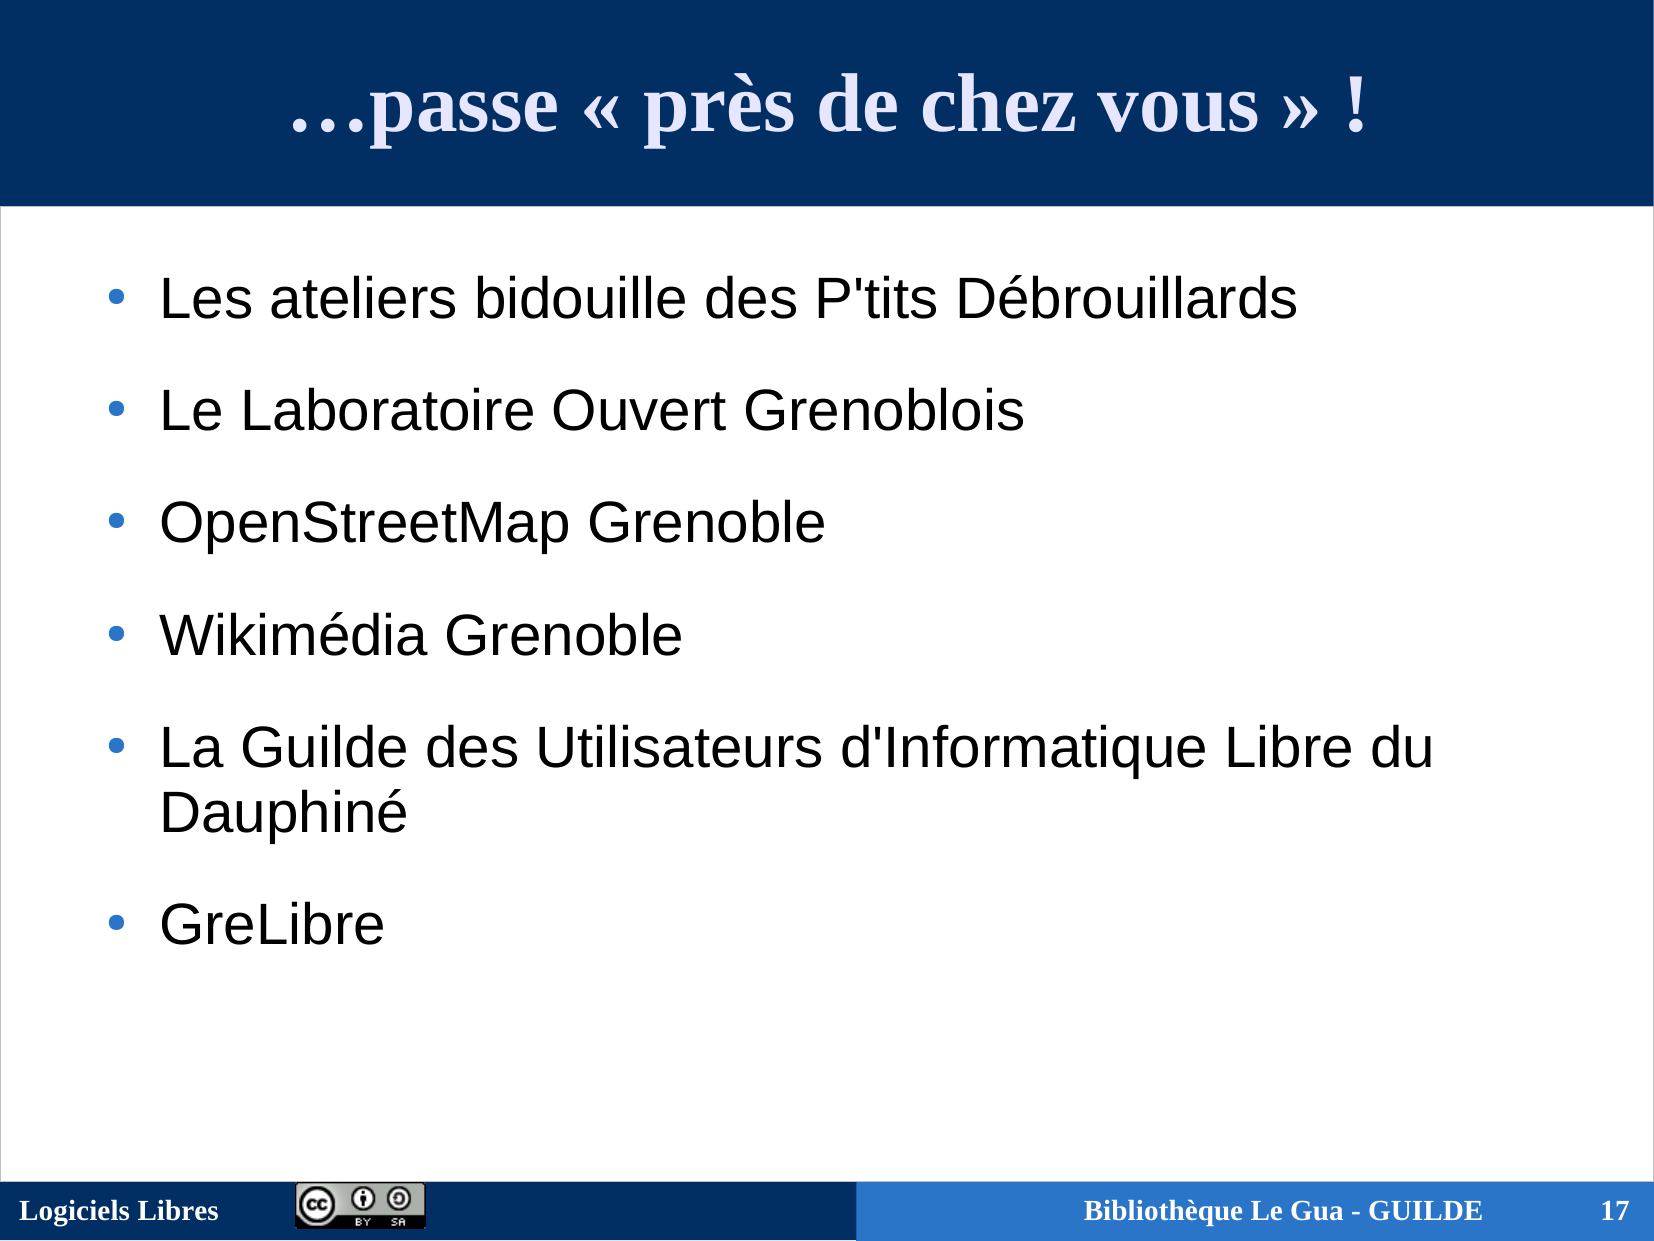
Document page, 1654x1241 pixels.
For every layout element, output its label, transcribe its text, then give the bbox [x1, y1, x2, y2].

picture [295, 1182, 426, 1229]
list Les ateliers bidouille des P'tits Débrouillards Le Laboratoire Ouvert Grenoblois OpenStreetMap Grenoble Wikimédia Grenoble La Guilde des Utilisateurs d'Informatique Libre du Dauphiné GreLibre [88, 265, 1595, 1146]
title …passe « près de chez vous » ! [123, 0, 1536, 208]
